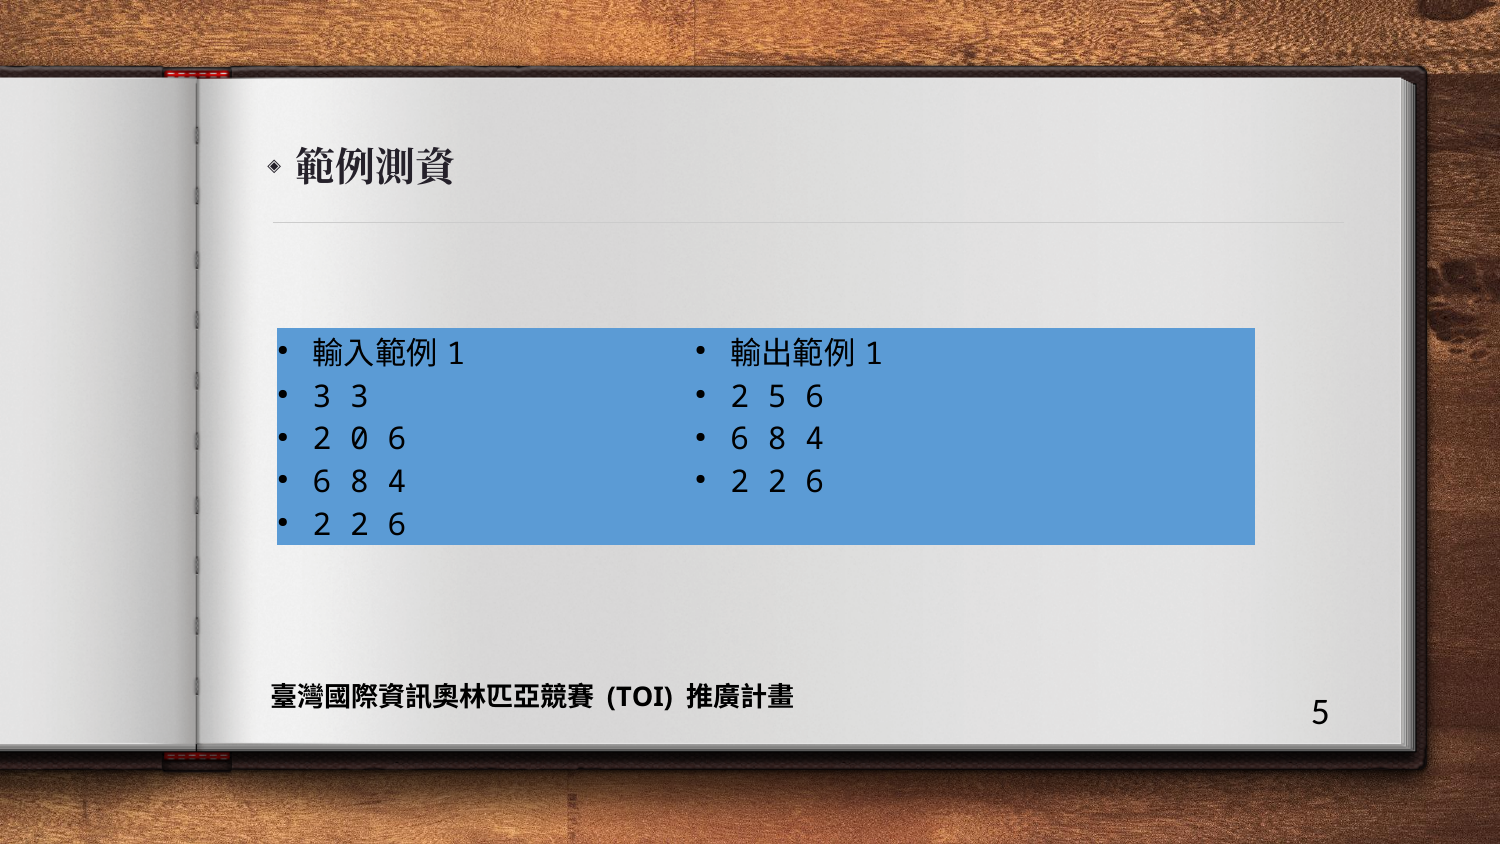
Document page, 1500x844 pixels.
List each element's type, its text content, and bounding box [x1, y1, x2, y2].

list 範例測資 [252, 126, 1194, 205]
table_header 輸入範例1 3 3 2 0 6 6 8 4 2 2 6 [277, 328, 695, 545]
table_header 輸出範例1 2 5 6 6 8 4 2 2 6 [695, 328, 1255, 545]
text_box [1295, 672, 1386, 737]
